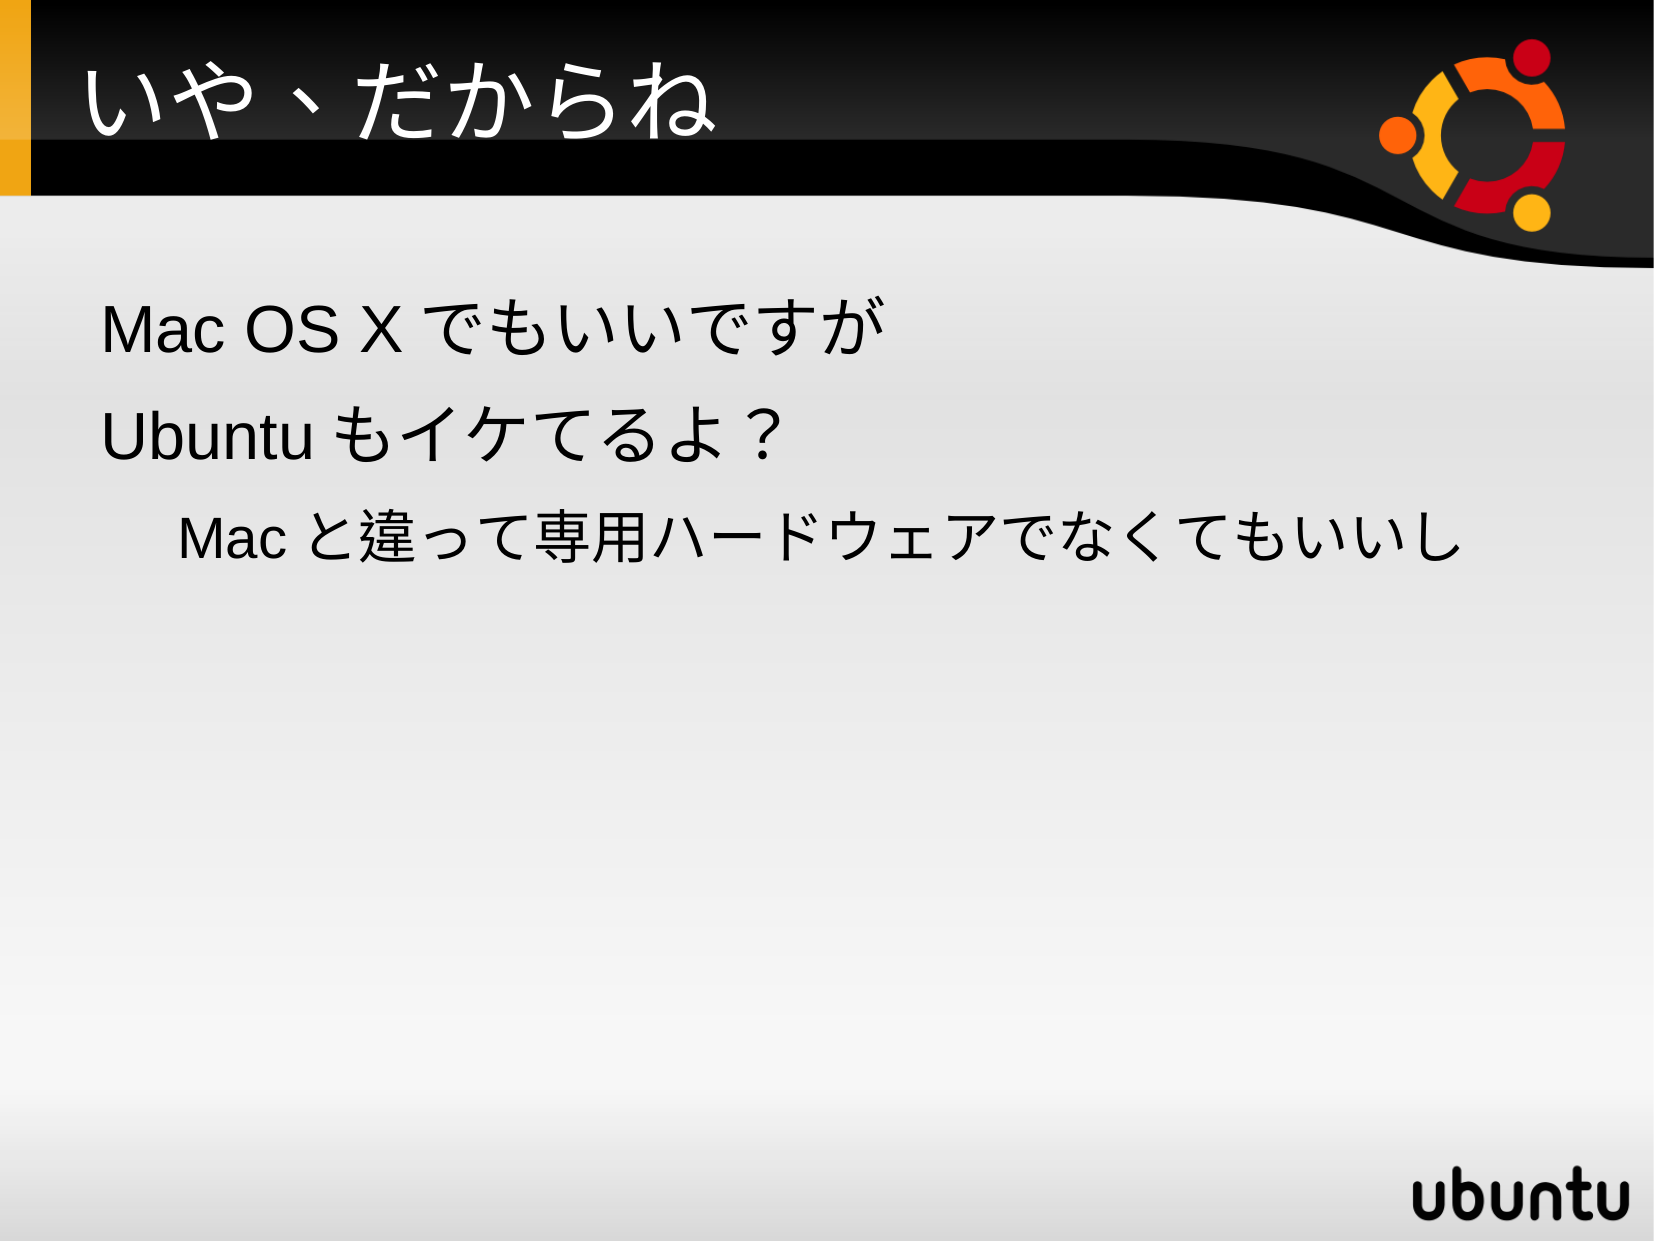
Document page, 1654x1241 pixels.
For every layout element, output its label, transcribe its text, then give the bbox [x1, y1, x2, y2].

picture [0, 0, 1654, 1241]
list Mac OS Xでもいいですが Ubuntuもイケてるよ？ Macと違って専用ハードウェアでなくてもいいし [82, 290, 1571, 1094]
title いや、だからね [76, 7, 1565, 200]
